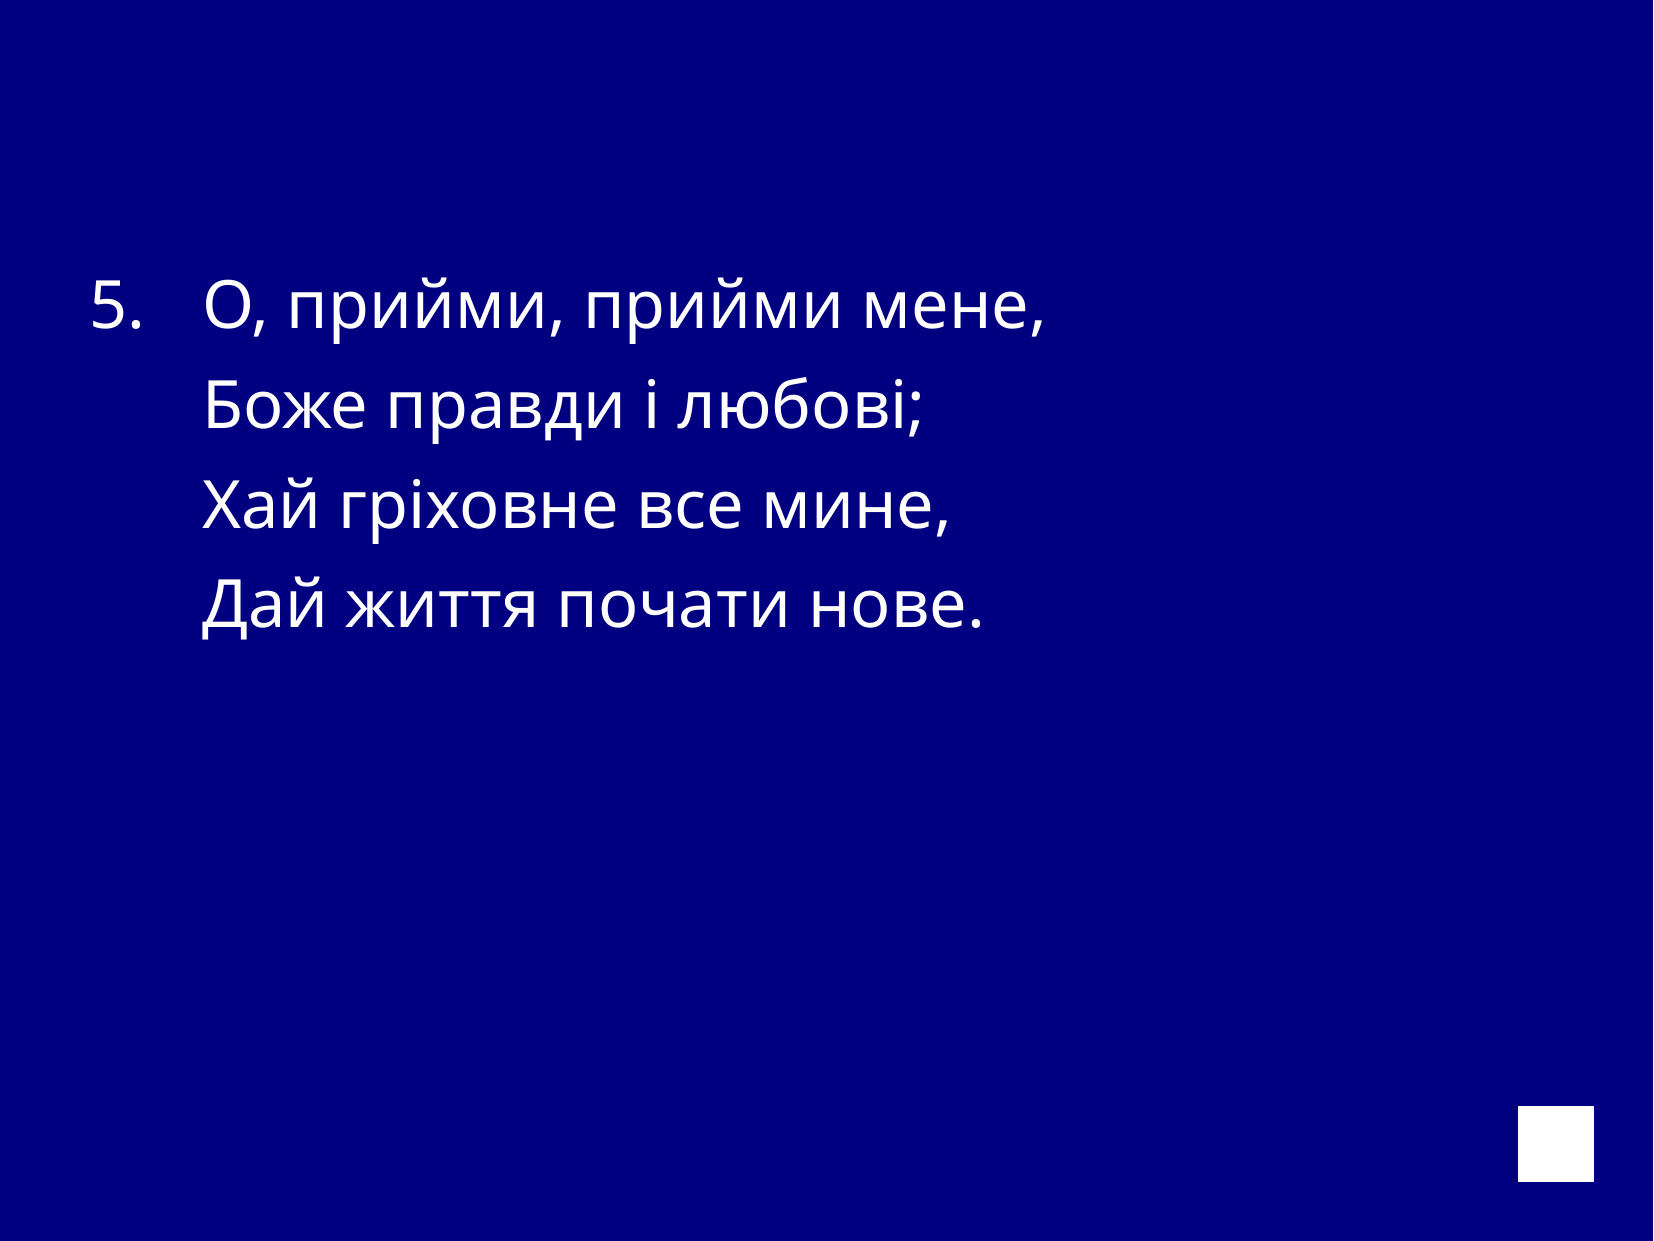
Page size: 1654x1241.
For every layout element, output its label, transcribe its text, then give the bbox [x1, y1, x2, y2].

text_box 5. О, прийми, прийми мене, Боже правди і любові; Хай гріховне все мине, Дай життя почати нове. [75, 150, 1576, 1163]
text_box [1518, 1106, 1594, 1182]
